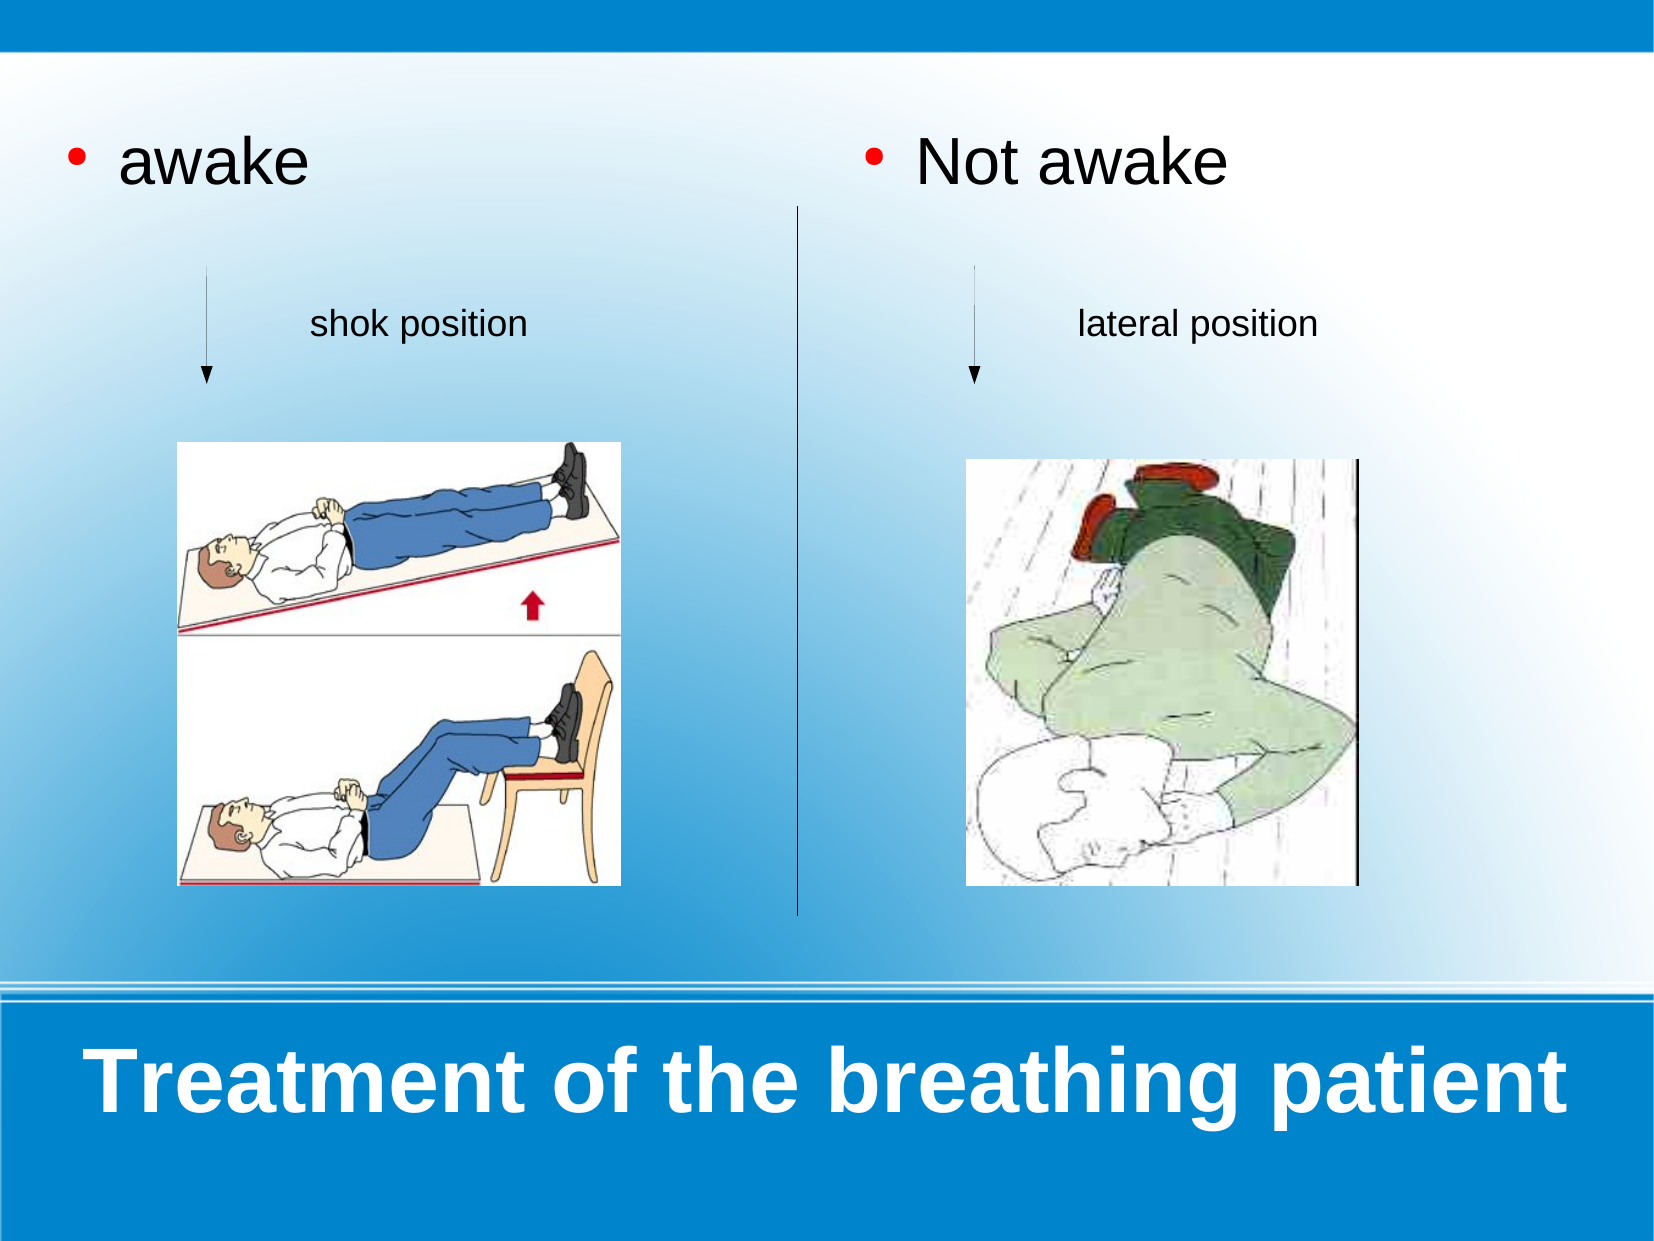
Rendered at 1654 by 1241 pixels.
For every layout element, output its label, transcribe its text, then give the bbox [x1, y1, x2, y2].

list awake [29, 118, 804, 798]
title Treatment of the breathing patient [82, 1021, 1571, 1229]
picture [177, 442, 621, 886]
text_box lateral position [1062, 295, 1334, 502]
text_box shok position [295, 295, 544, 442]
picture [966, 459, 1359, 886]
list Not awake [826, 118, 1601, 798]
